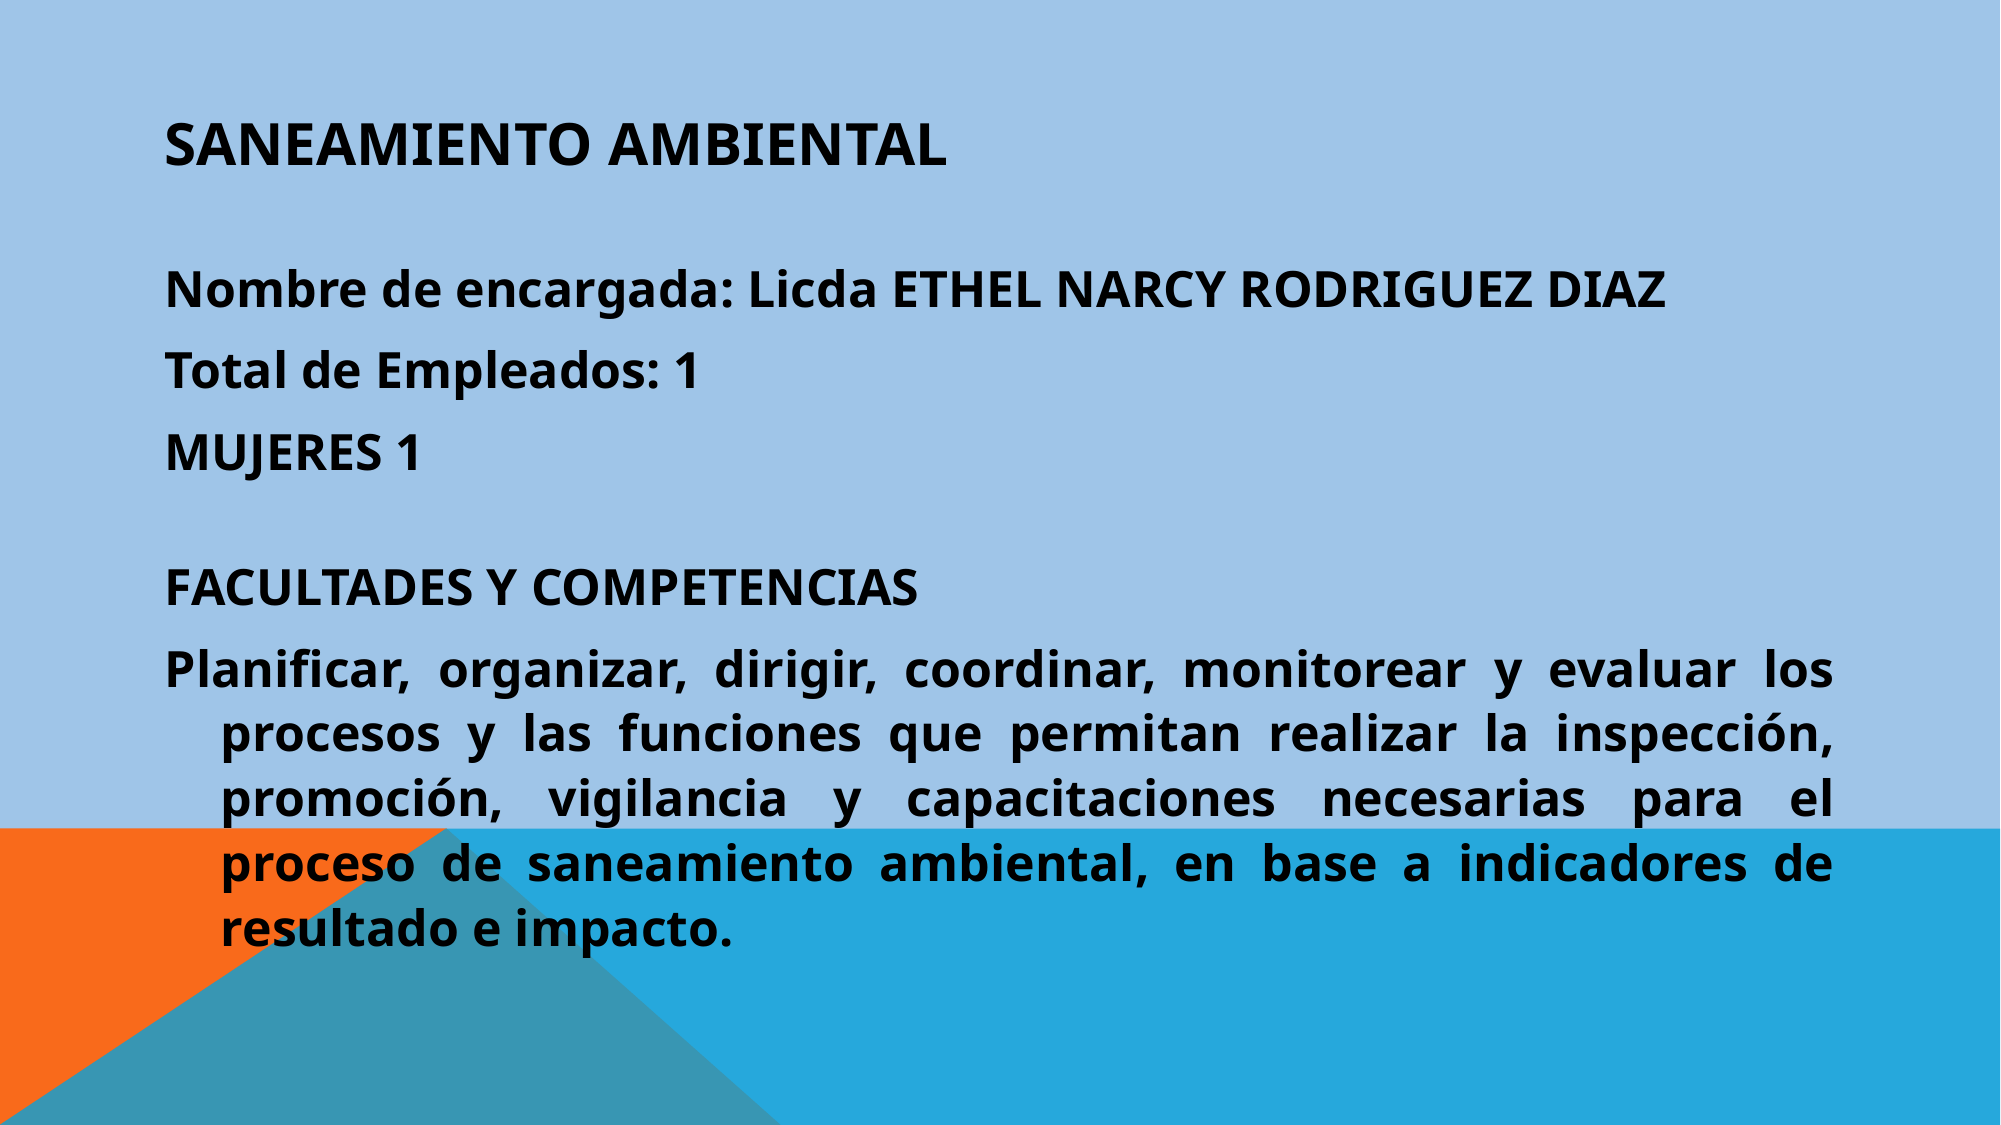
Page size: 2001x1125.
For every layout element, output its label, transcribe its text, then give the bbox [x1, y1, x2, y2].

text_box Nombre de encargada: Licda ETHEL NARCY RODRIGUEZ DIAZ Total de Empleados: 1 MUJERES 1 FACULTADES Y COMPETENCIAS Planificar, organizar, dirigir, coordinar, monitorear y evaluar los procesos y las funciones que permitan realizar la inspección, promoción, vigilancia y capacitaciones necesarias para el proceso de saneamiento ambiental, en base a indicadores de resultado e impacto. [149, 244, 1850, 956]
text_box SANEAMIENTO AMBIENTAL [149, 99, 1850, 244]
